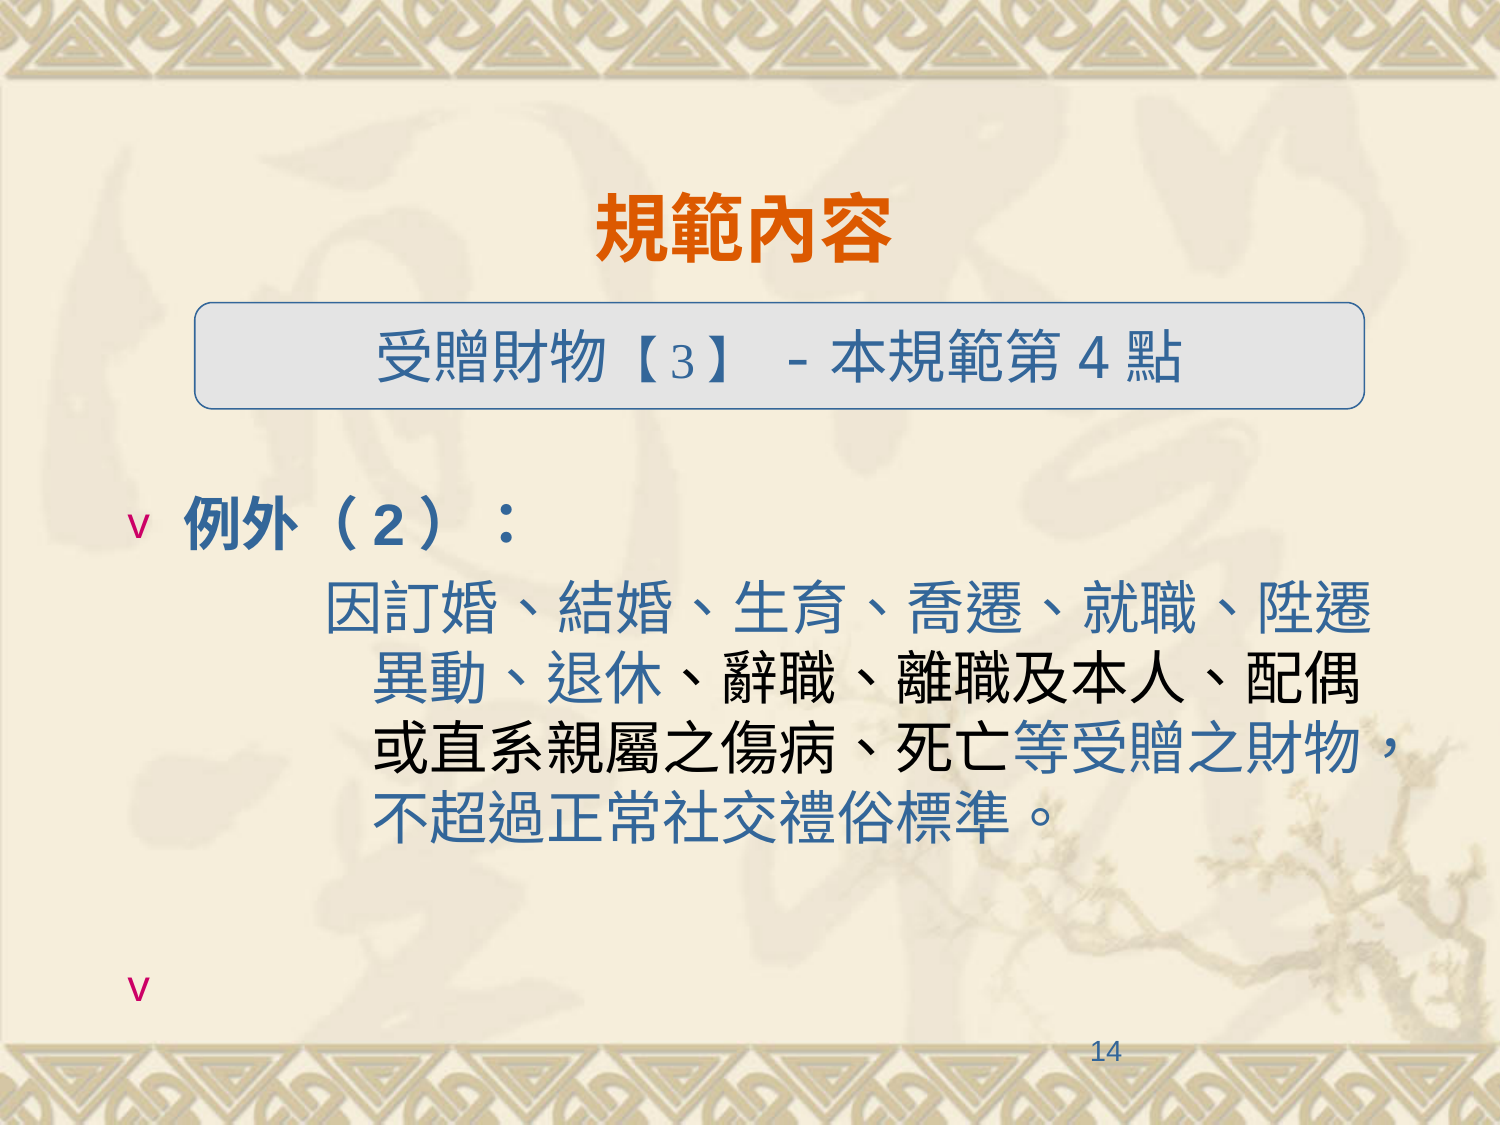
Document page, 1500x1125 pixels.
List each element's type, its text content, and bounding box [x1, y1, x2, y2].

text_box [1074, 1024, 1451, 1103]
text_box 受贈財物【3】 -本規範第4點 [194, 302, 1365, 409]
list 例外（2）： 因訂婚、結婚、生育、喬遷、就職、陞遷異動、退休、辭職、離職及本人、配偶或直系親屬之傷病、死亡等受贈之財物，不超過正常社交禮俗標準。 [112, 479, 1424, 1035]
title 規範內容 [442, 160, 1046, 292]
